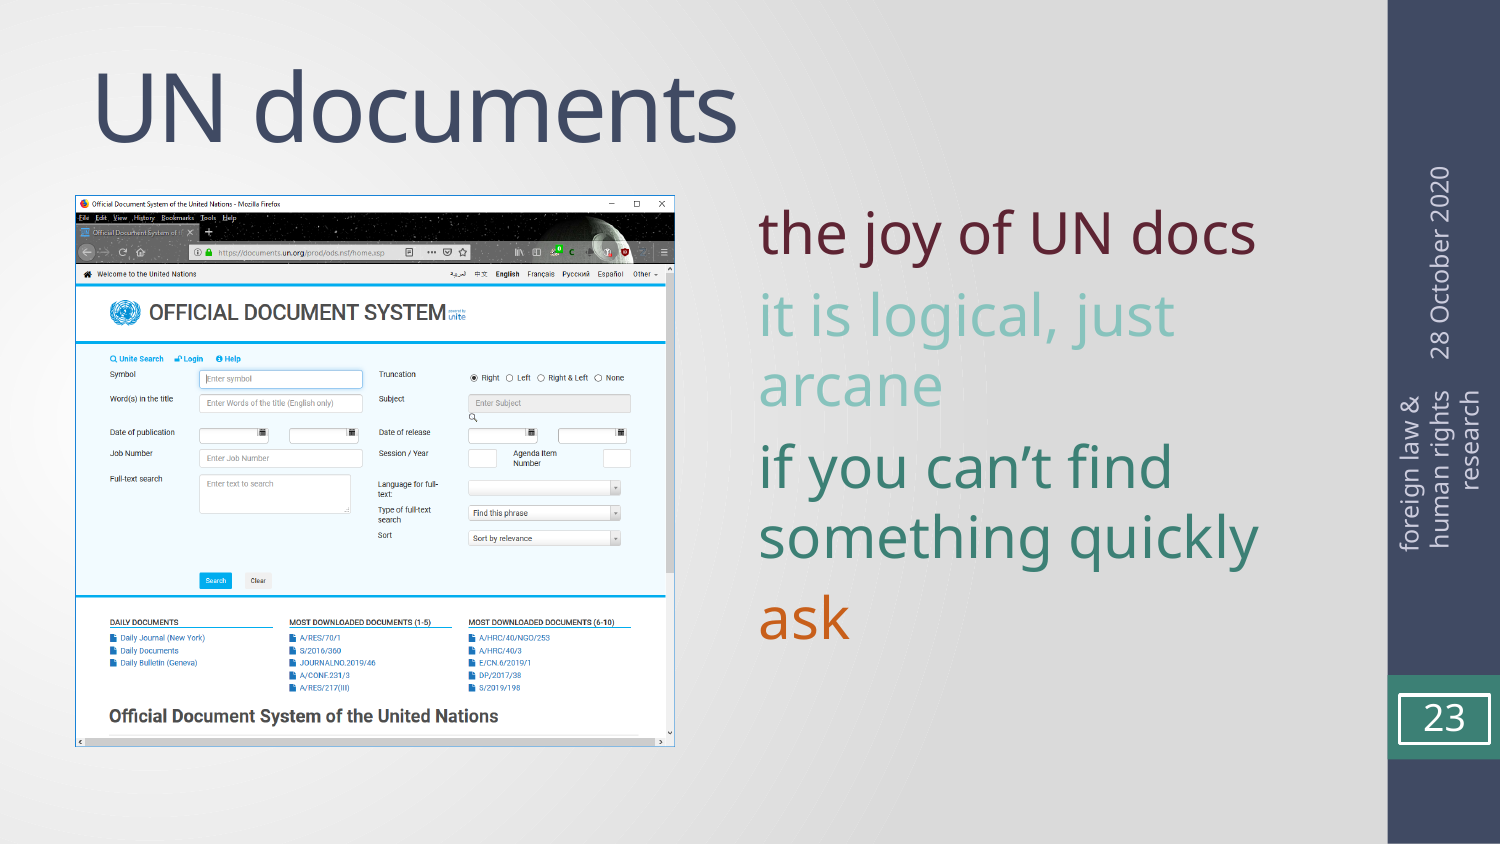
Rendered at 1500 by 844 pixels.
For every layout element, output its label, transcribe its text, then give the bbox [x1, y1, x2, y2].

title UN documents [75, 33, 1325, 175]
picture [75, 195, 675, 747]
footer foreign law & human rights research [1408, 375, 1469, 667]
slide_number 28 October 2020 [1408, 75, 1469, 375]
list the joy of UN docs it is logical, just arcane if you can’t find something quickly ask [725, 188, 1325, 754]
slide_number <number> [1399, 695, 1490, 744]
